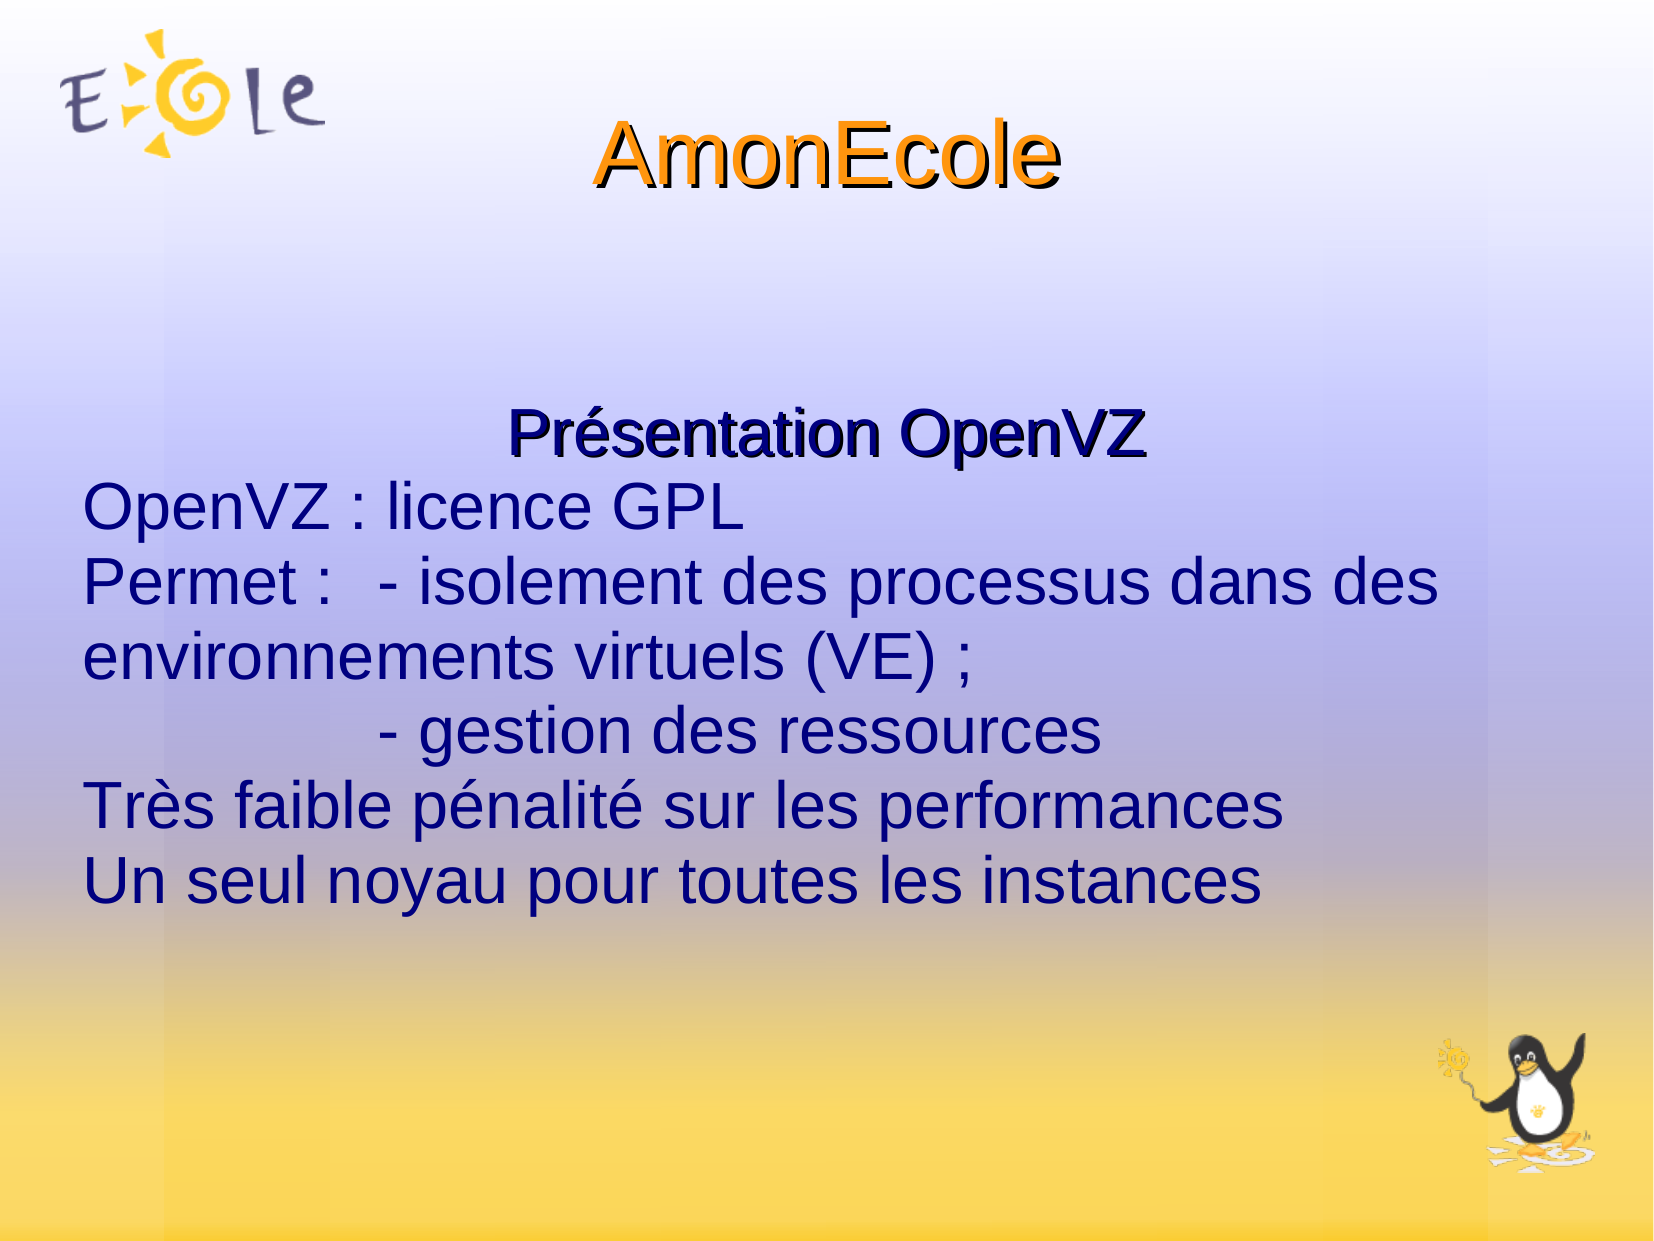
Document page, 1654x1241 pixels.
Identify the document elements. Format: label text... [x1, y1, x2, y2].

title AmonEcole [82, 49, 1571, 257]
subtitle Présentation OpenVZ OpenVZ : licence GPL Permet : - isolement des processus dans des environnements virtuels (VE) ; - gestion des ressources Très faible pénalité sur les performances Un seul noyau pour toutes les instances [82, 284, 1571, 1103]
picture [0, 0, 1654, 1241]
